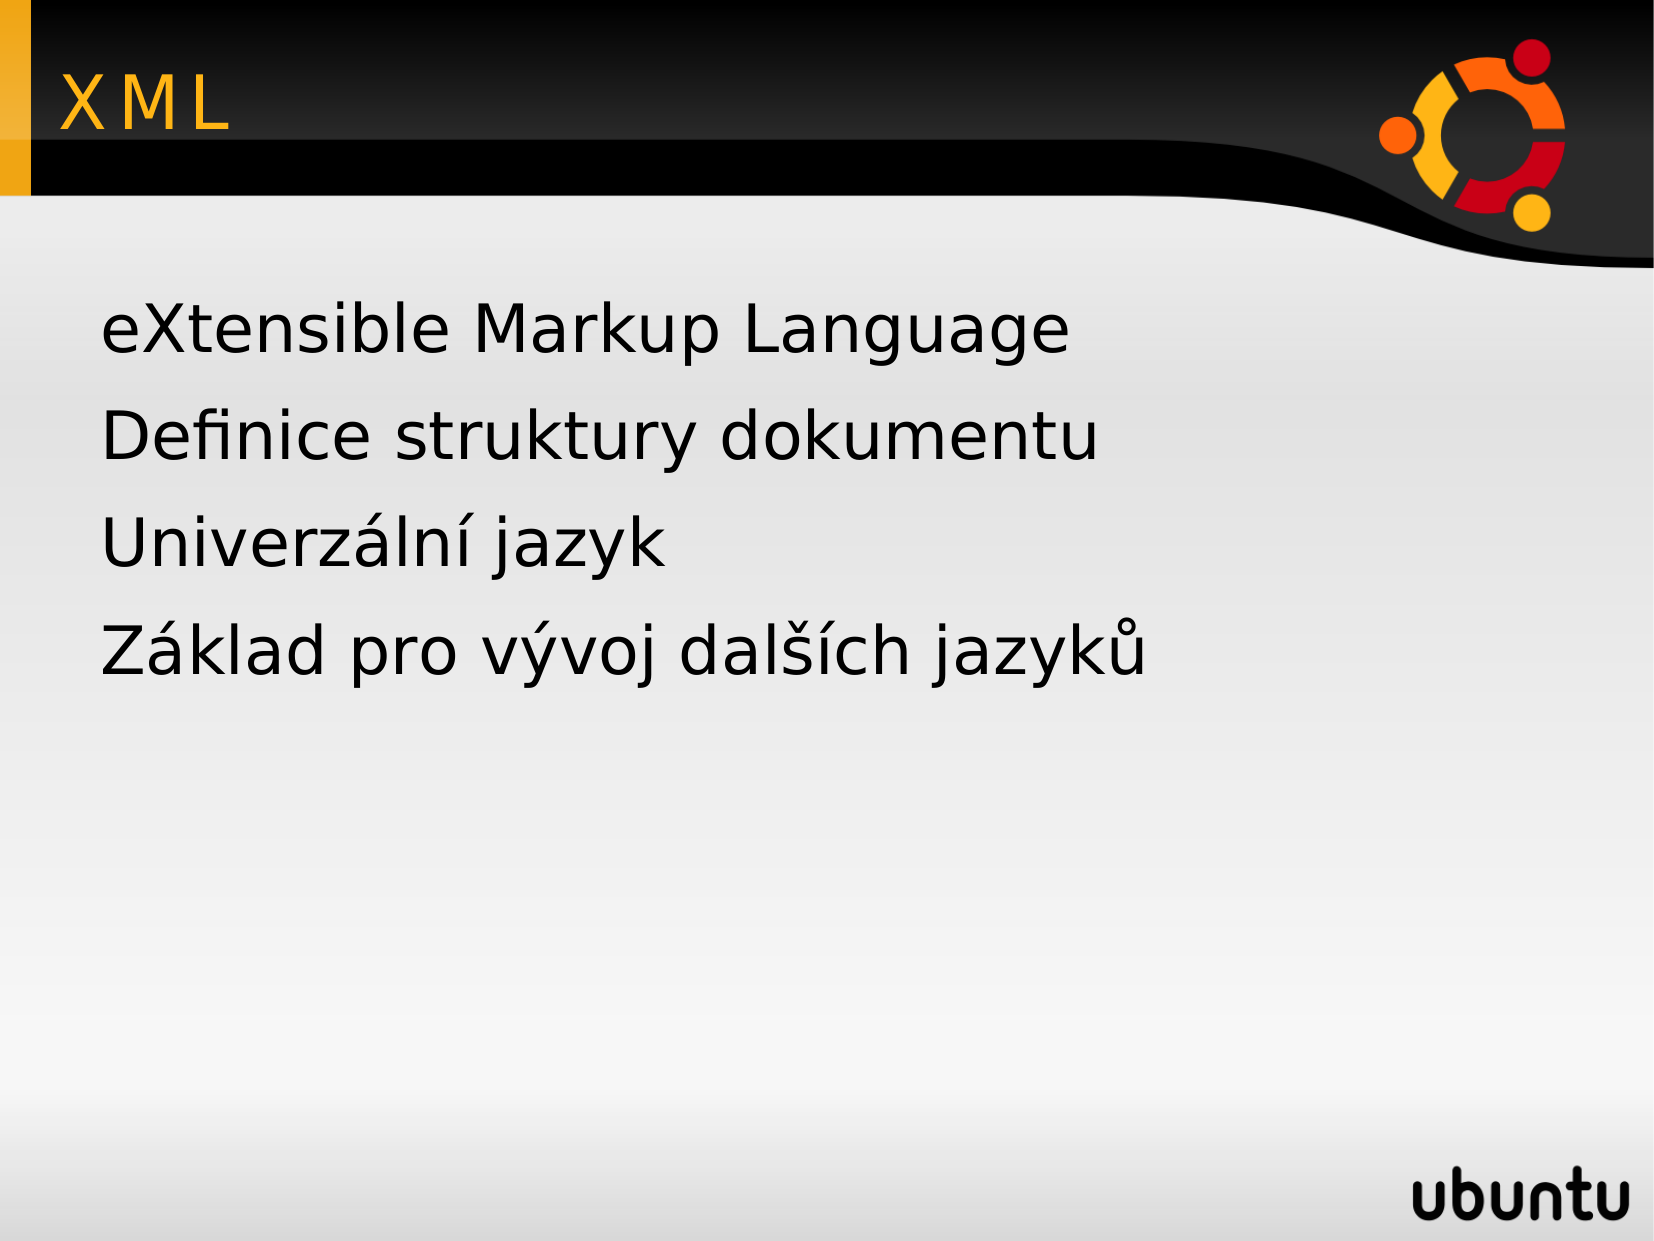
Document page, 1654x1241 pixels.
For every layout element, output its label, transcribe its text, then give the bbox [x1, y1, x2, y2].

list eXtensible Markup Language Definice struktury dokumentu Univerzální jazyk Základ pro vývoj dalších jazyků [82, 290, 1571, 1109]
title XML [59, 29, 1270, 178]
picture [0, 0, 1654, 1241]
